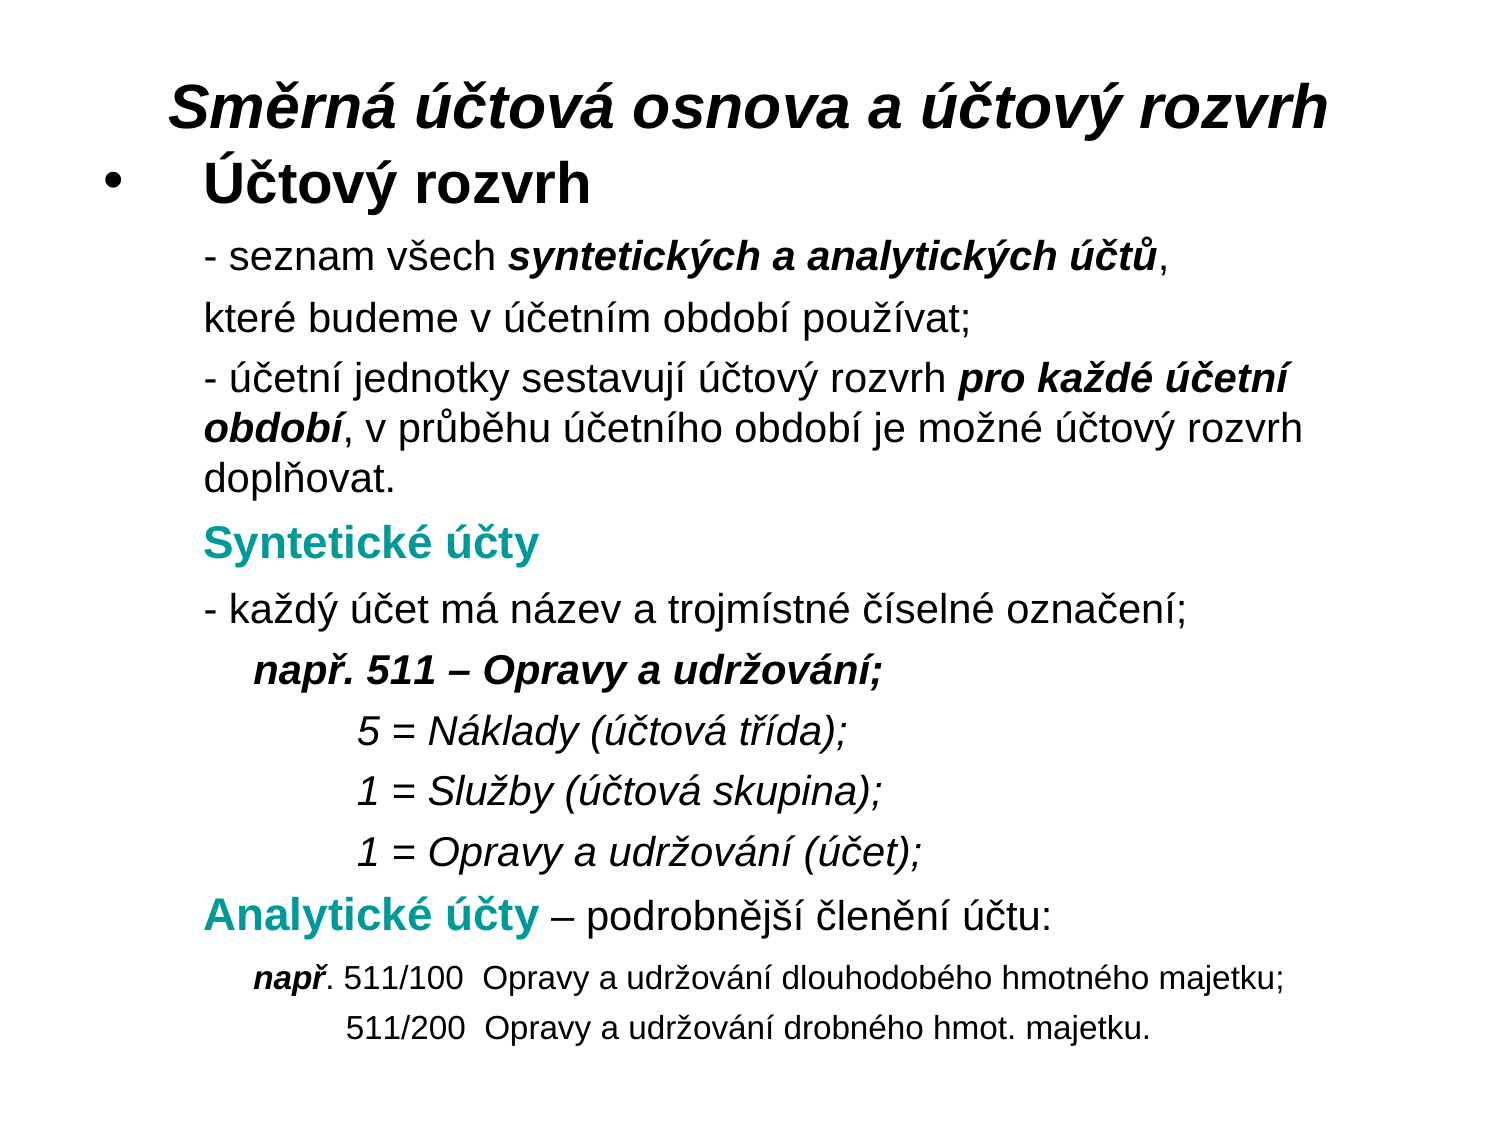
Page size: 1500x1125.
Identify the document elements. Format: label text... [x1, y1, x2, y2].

title Směrná účtová osnova a účtový rozvrh [75, 45, 1426, 163]
list Účtový rozvrh - seznam všech syntetických a analytických účtů, které budeme v účetním období používat; - účetní jednotky sestavují účtový rozvrh pro každé účetní období, v průběhu účetního období je možné účtový rozvrh doplňovat. Syntetické účty - každý účet má název a trojmístné číselné označení; např. 511 – Opravy a udržování; 5 = Náklady (účtová třída); 1 = Služby (účtová skupina); 1 = Opravy a udržování (účet); Analytické účty – podrobnější členění účtu: např. 511/100 Opravy a udržování dlouhodobého hmotného majetku; 511/200 Opravy a udržování drobného hmot. majetku. [88, 137, 1342, 1103]
